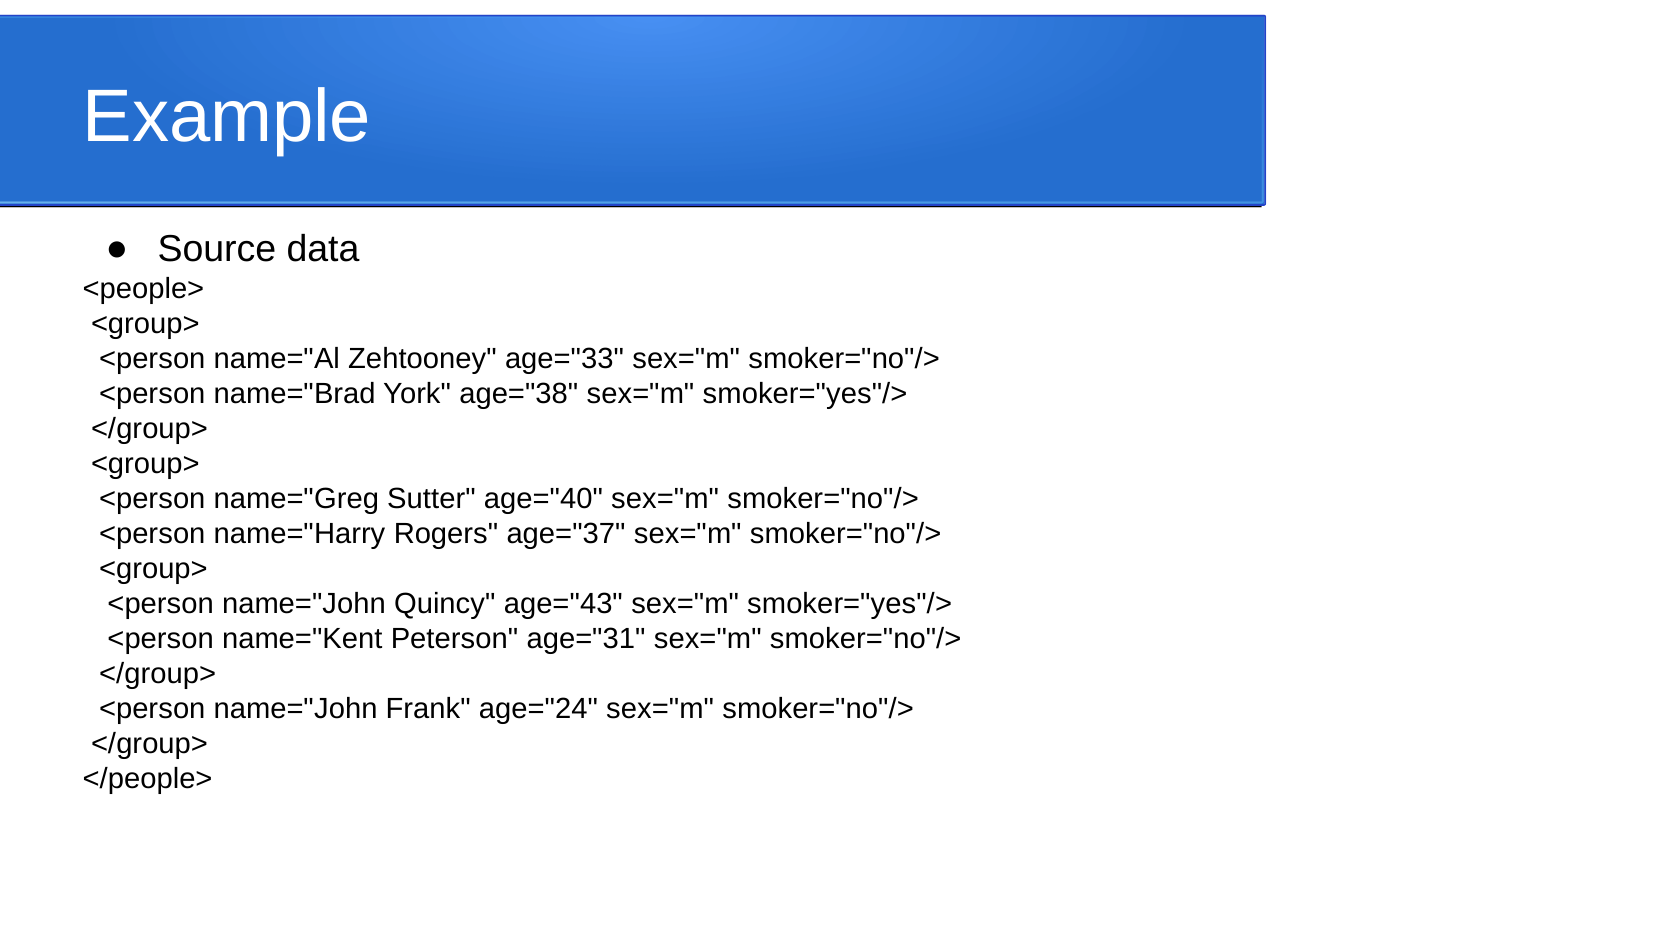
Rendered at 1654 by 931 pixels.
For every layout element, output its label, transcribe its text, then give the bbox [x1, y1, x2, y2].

list Source data <people> <group> <person name="Al Zehtooney" age="33" sex="m" smoker="no"/> <person name="Brad York" age="38" sex="m" smoker="yes"/> </group> <group> <person name="Greg Sutter" age="40" sex="m" smoker="no"/> <person name="Harry Rogers" age="37" sex="m" smoker="no"/> <group> <person name="John Quincy" age="43" sex="m" smoker="yes"/> <person name="Kent Peterson" age="31" sex="m" smoker="no"/> </group> <person name="John Frank" age="24" sex="m" smoker="no"/> </group> </people> [82, 224, 1571, 809]
title Example [82, 35, 1235, 189]
picture [0, 13, 1269, 211]
